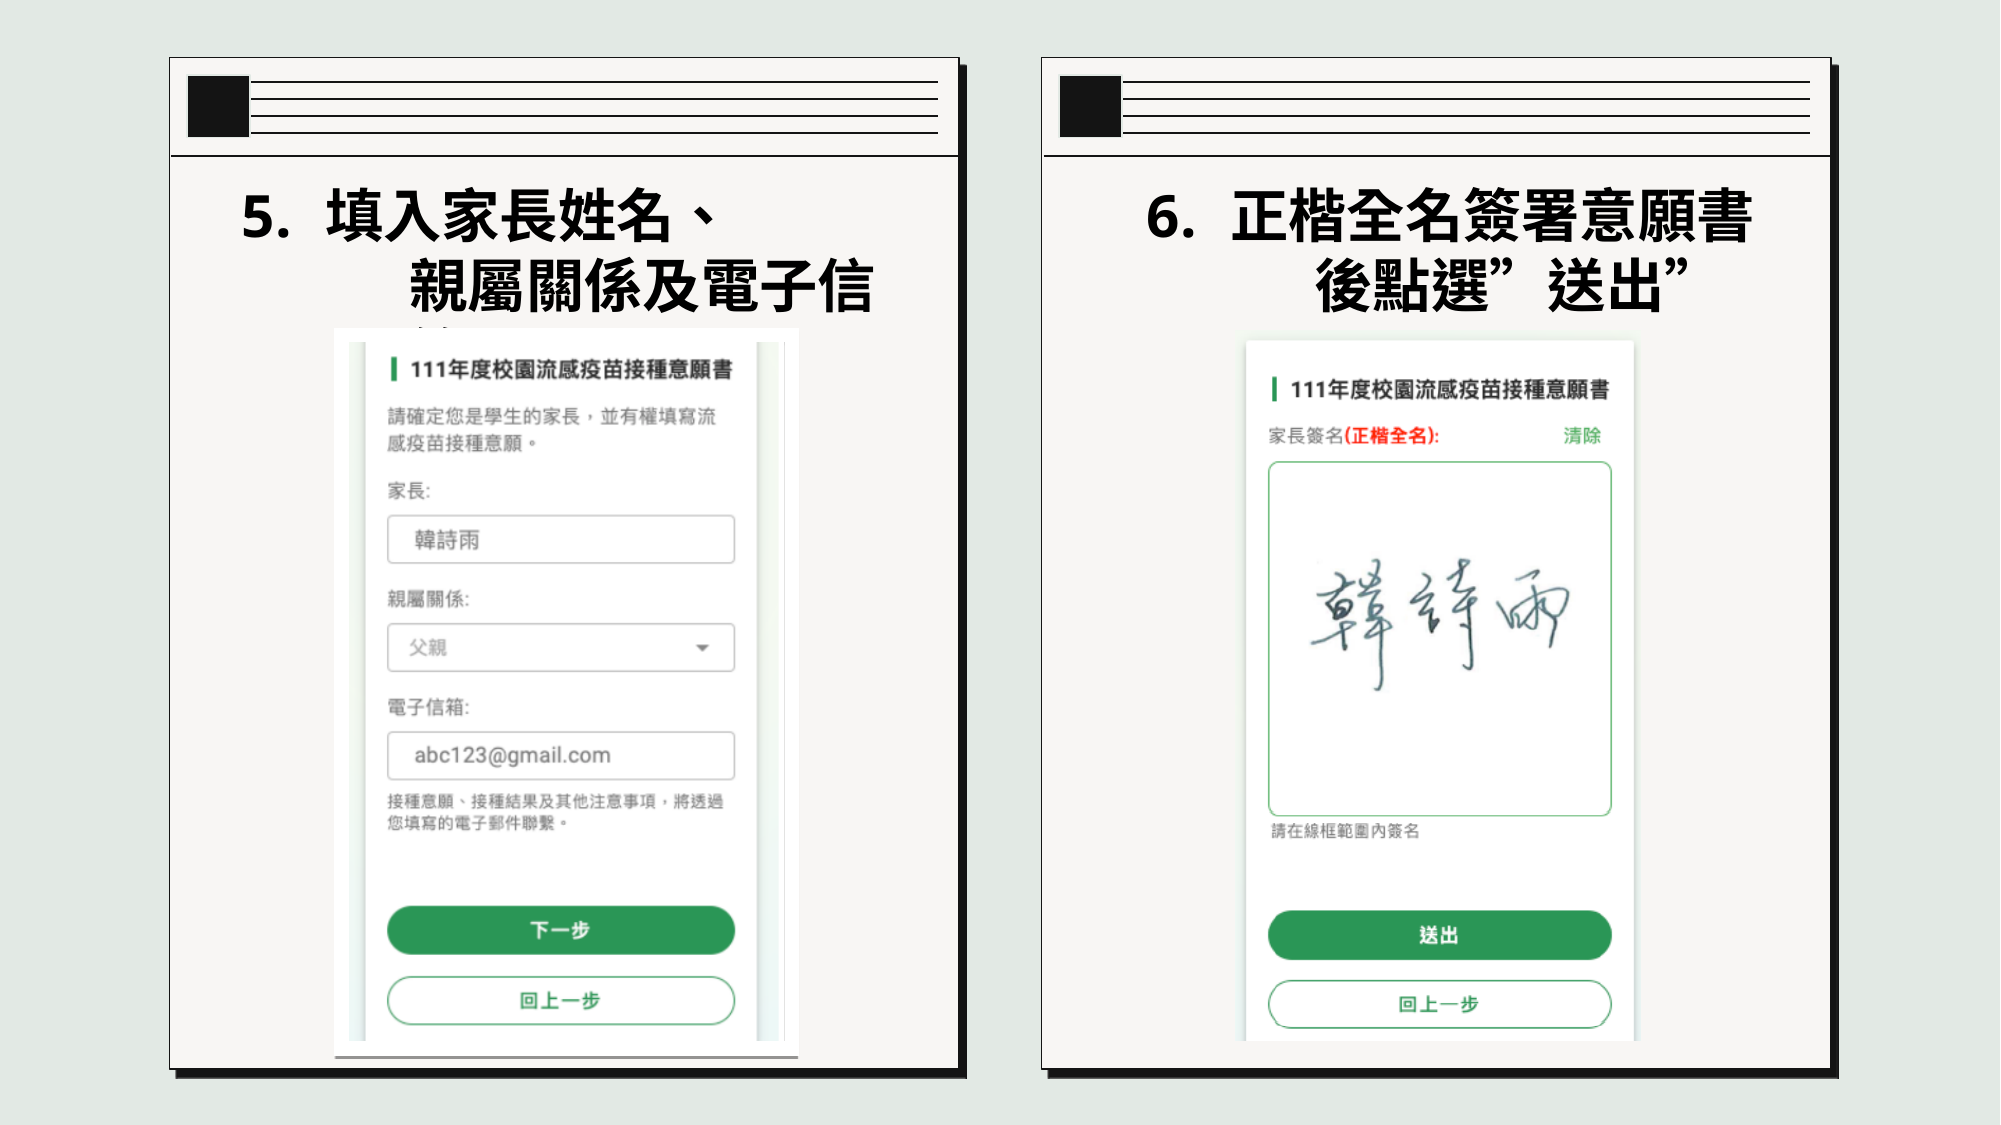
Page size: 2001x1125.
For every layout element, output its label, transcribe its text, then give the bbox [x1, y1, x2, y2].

text_box 填入家長姓名、 親屬關係及電子信箱 [226, 171, 908, 520]
picture [1235, 330, 1641, 1041]
text_box 正楷全名簽署意願書後點選”送出” [1131, 171, 1778, 520]
picture [348, 342, 785, 1042]
